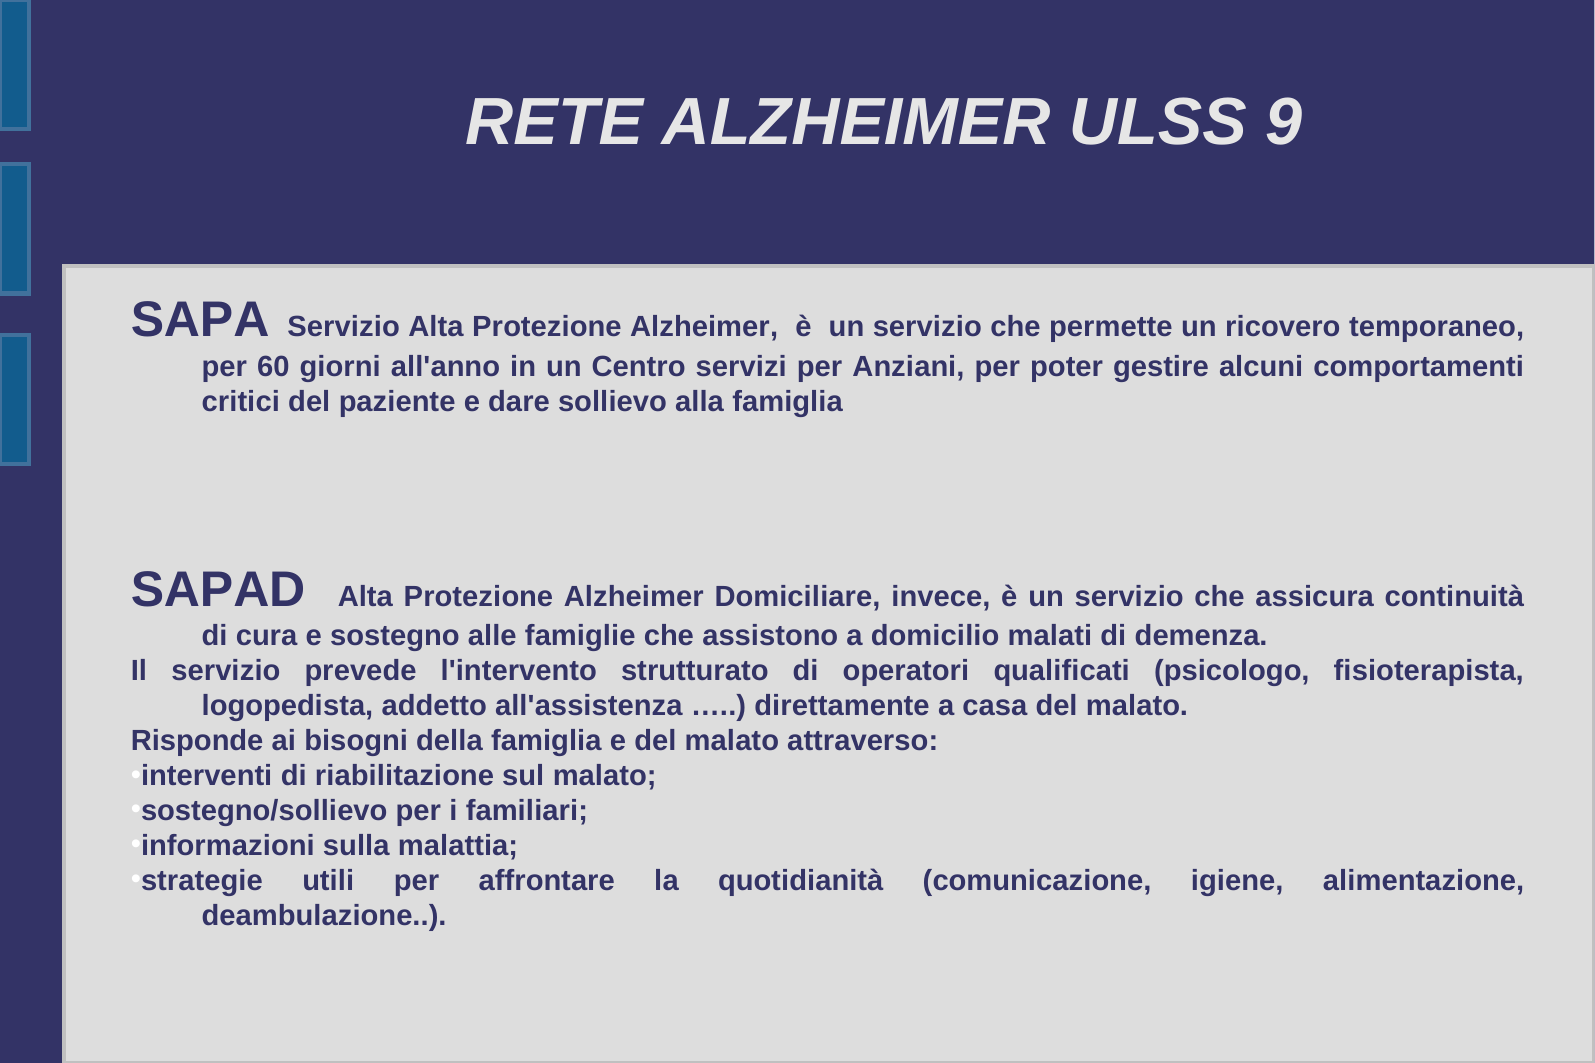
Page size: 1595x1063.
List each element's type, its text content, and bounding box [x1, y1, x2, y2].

title RETE ALZHEIMER ULSS 9 [203, 78, 1565, 159]
list SAPA Servizio Alta Protezione Alzheimer, è un servizio che permette un ricovero temporaneo, per 60 giorni all'anno in un Centro servizi per Anziani, per poter gestire alcuni comportamenti critici del paziente e dare sollievo alla famiglia SAPAD Alta Protezione Alzheimer Domiciliare, invece, è un servizio che assicura continuità di cura e sostegno alle famiglie che assistono a domicilio malati di demenza. Il servizio prevede l'intervento strutturato di operatori qualificati (psicologo, fisioterapista, logopedista, addetto all'assistenza …..) direttamente a casa del malato. Risponde ai bisogni della famiglia e del malato attraverso: interventi di riabilitazione sul malato; sostegno/sollievo per i familiari; informazioni sulla malattia; strategie utili per affrontare la quotidianità (comunicazione, igiene, alimentazione, deambulazione..). [130, 286, 1526, 1018]
